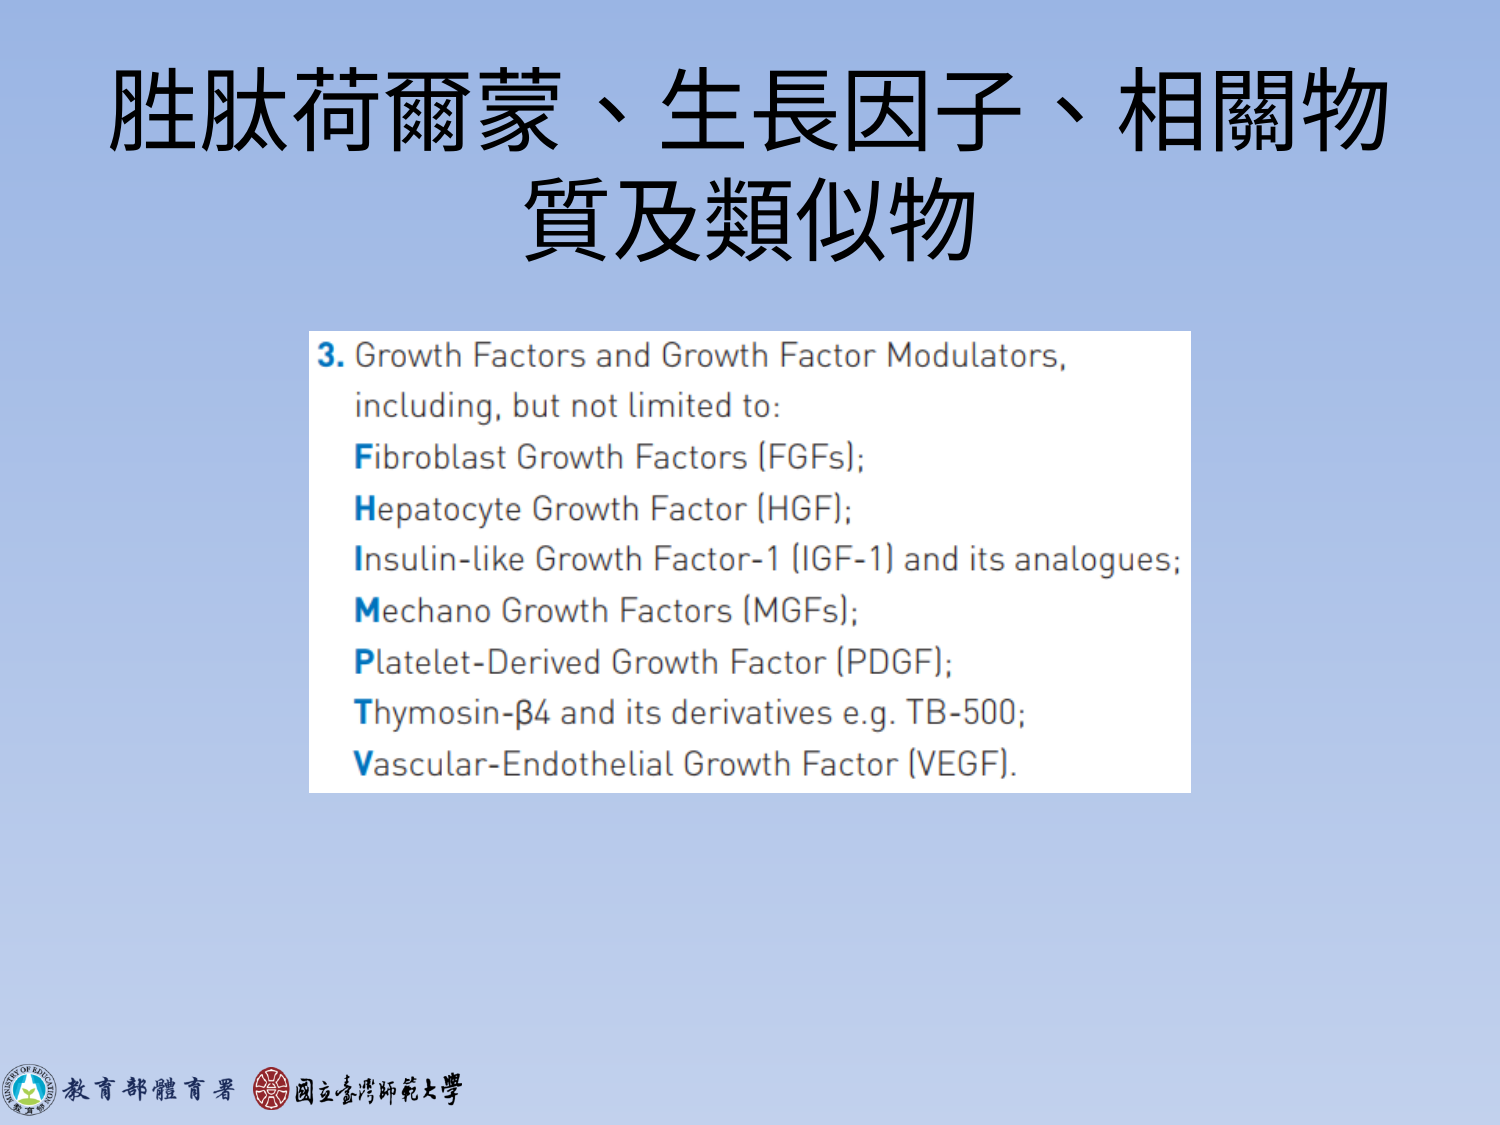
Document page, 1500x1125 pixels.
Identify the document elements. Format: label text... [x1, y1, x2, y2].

title 胜肽荷爾蒙、生長因子、相關物質及類似物 [75, 45, 1426, 233]
picture [309, 332, 1191, 793]
